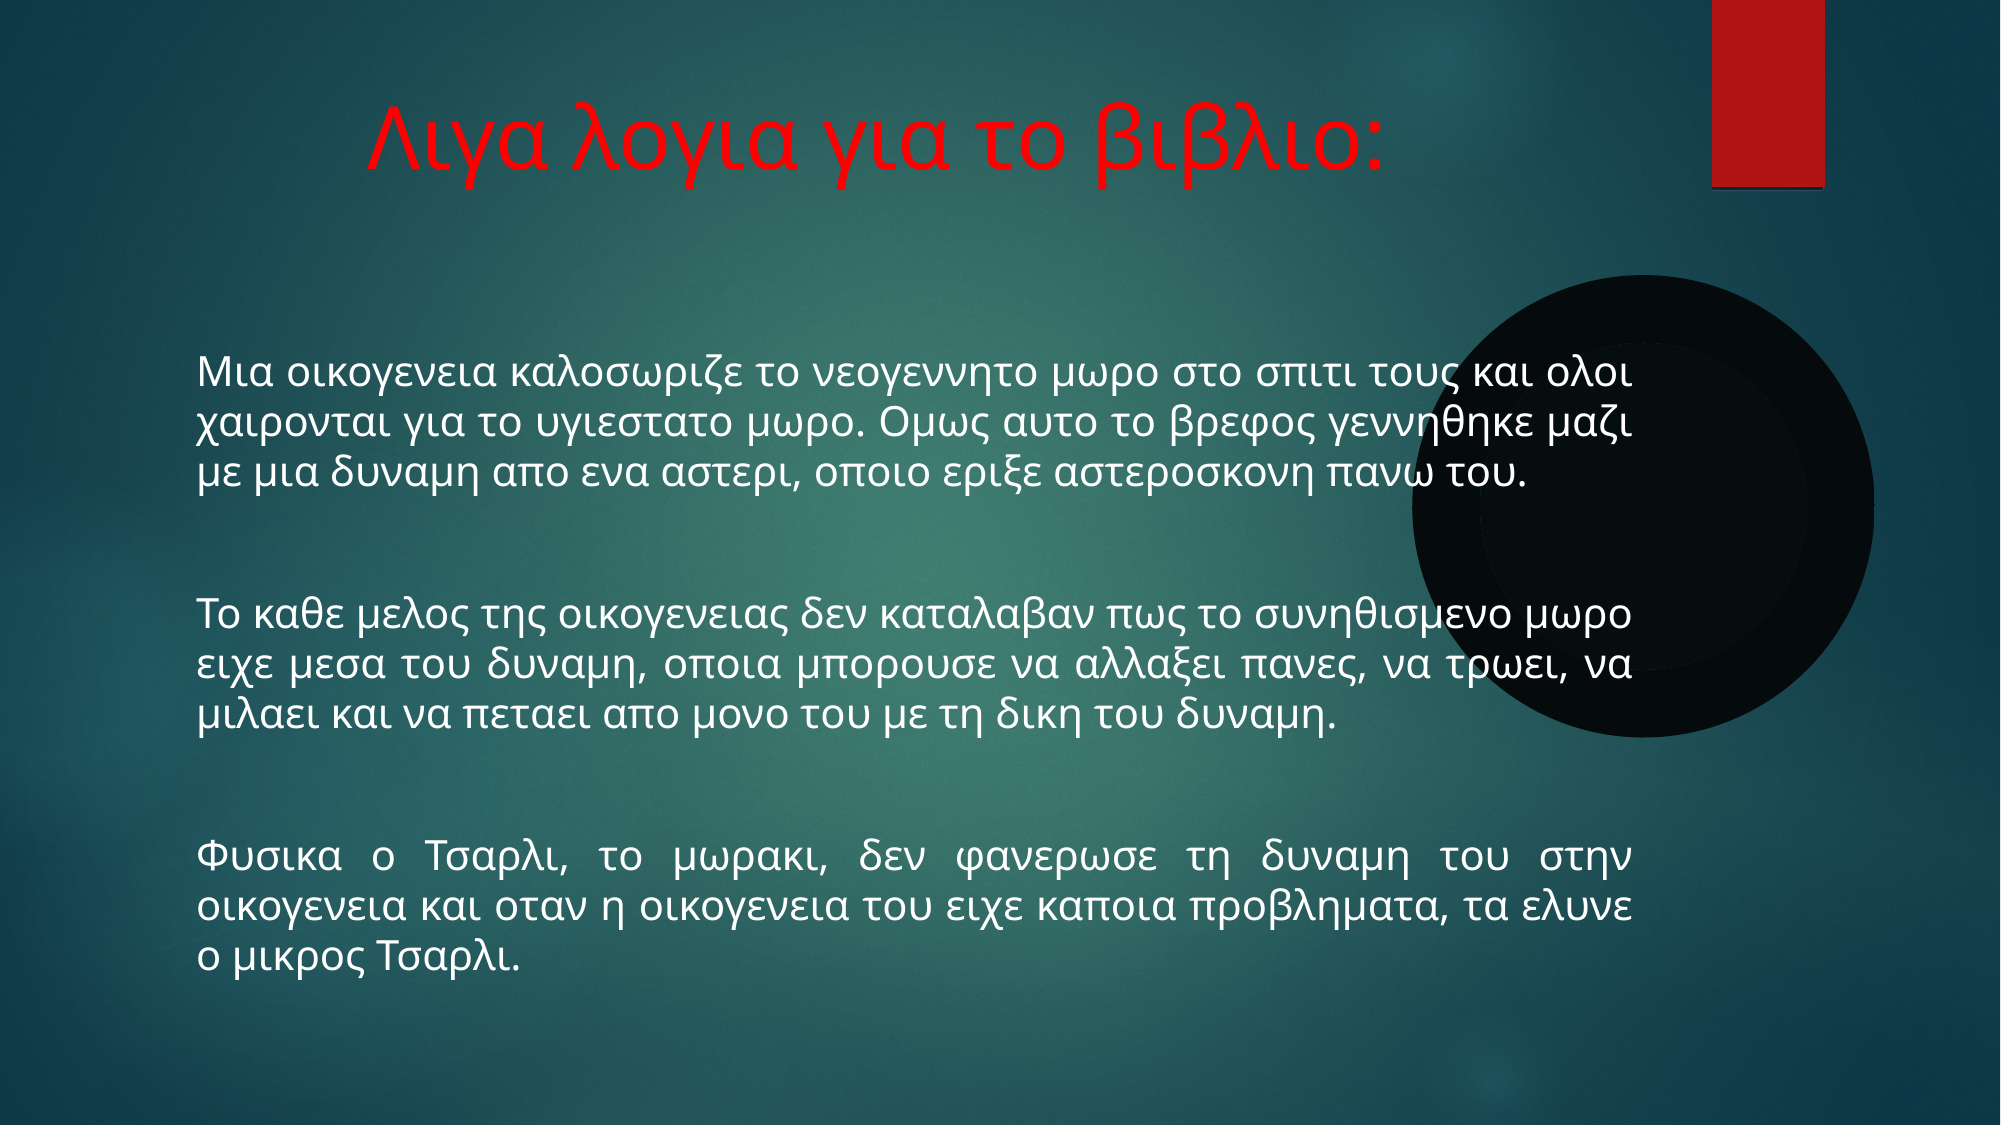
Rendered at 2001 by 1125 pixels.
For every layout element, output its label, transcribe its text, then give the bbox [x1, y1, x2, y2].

title Λιγα λογια για το βιβλιο: [106, 74, 1649, 305]
list Μια οικογενεια καλοσωριζε το νεογεννητο μωρο στο σπιτι τους και ολοι χαιρονται για το υγιεστατο μωρο. Ομως αυτο το βρεφος γεννηθηκε μαζι με μια δυναμη απο ενα αστερι, οποιο εριξε αστεροσκονη πανω του. Το καθε μελος της οικογενειας δεν καταλαβαν πως το συνηθισμενο μωρο ειχε μεσα του δυναμη, οποια μπορουσε να αλλαξει πανες, να τρωει, να μιλαει και να πεταει απο μονο του με τη δικη του δυναμη. Φυσικα ο Τσαρλι, το μωρακι, δεν φανερωσε τη δυναμη του στην οικογενεια και οταν η οικογενεια του ειχε καποια προβληματα, τα ελυνε ο μικρος Τσαρλι. [181, 336, 1649, 1026]
